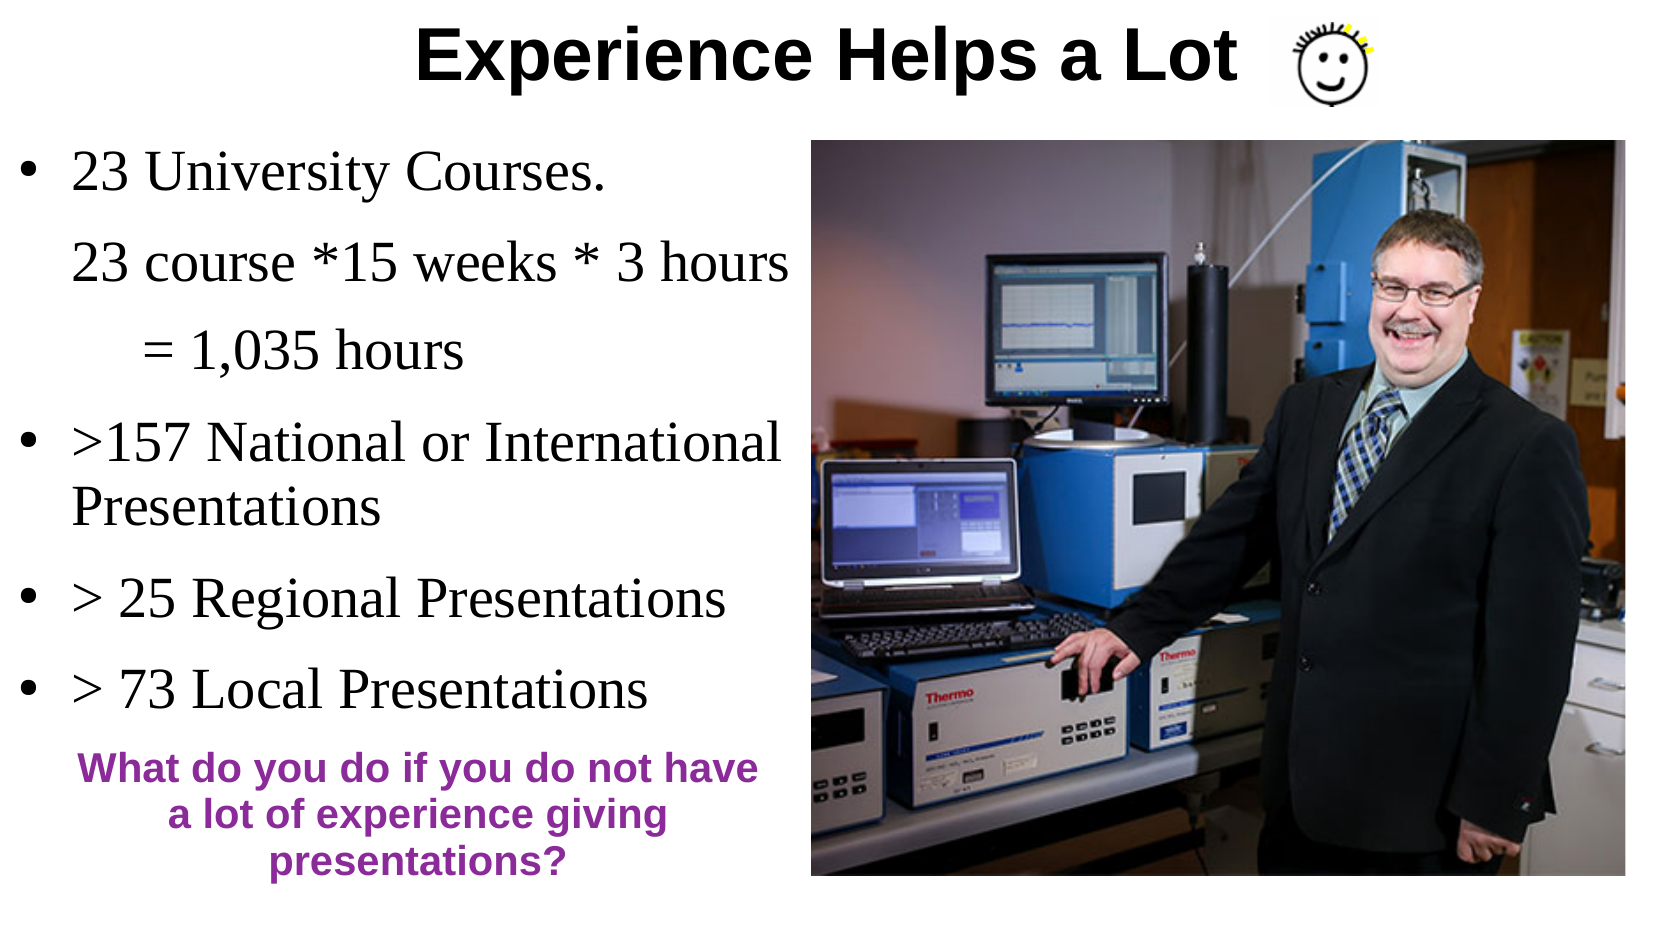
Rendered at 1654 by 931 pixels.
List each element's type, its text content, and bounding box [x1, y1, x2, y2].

picture [811, 140, 1626, 876]
list 23 University Courses. 23 course *15 weeks * 3 hours = 1,035 hours >157 National or International Presentations > 25 Regional Presentations > 73 Local Presentations [0, 138, 796, 886]
picture [1269, 14, 1381, 107]
title Experience Helps a Lot [0, 3, 1654, 105]
text_box What do you do if you do not have a lot of experience giving presentations? [53, 736, 783, 892]
